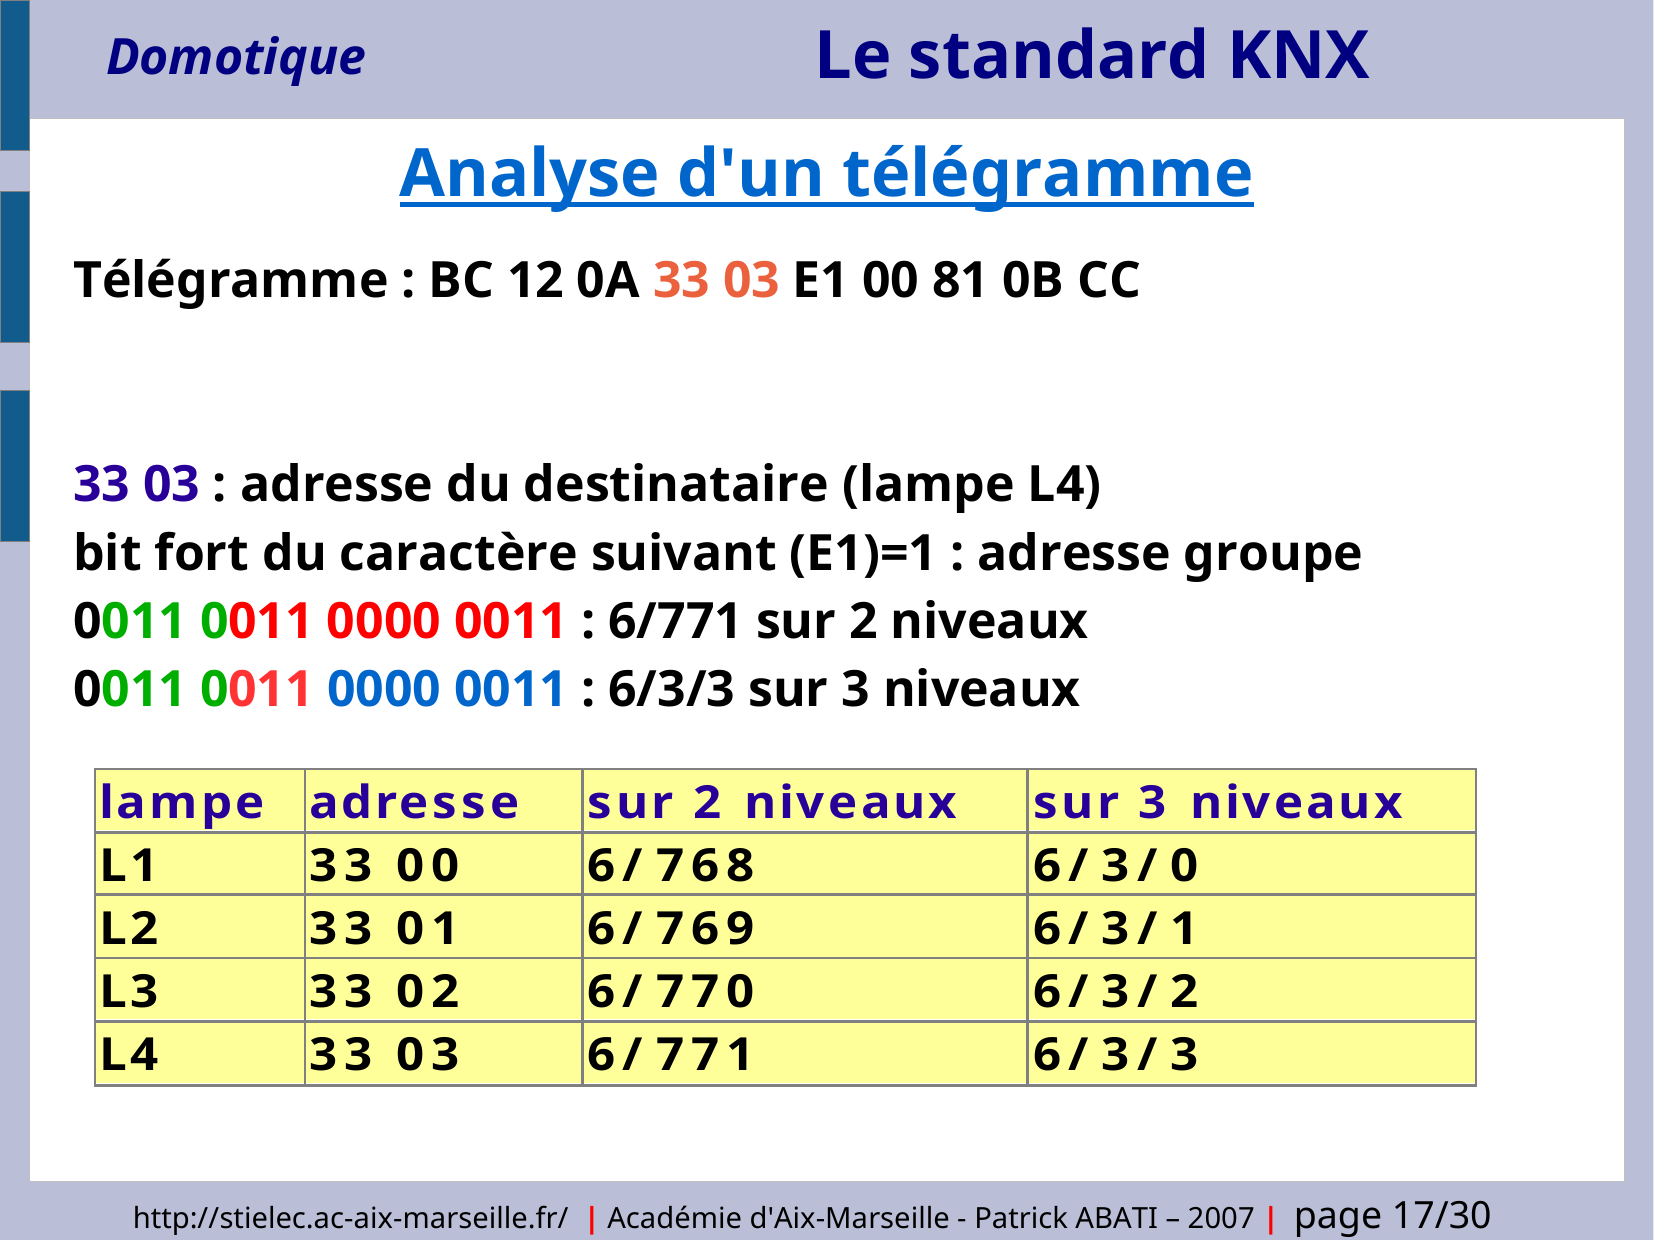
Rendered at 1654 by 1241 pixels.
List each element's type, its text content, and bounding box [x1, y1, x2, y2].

text_box Télégramme : BC 12 0A 33 03 E1 00 81 0B CC 33 03 : adresse du destinataire (lampe L4) bit fort du caractère suivant (E1)=1 : adresse groupe 0011 0011 0000 0011 : 6/771 sur 2 niveaux 0011 0011 0000 0011 : 6/3/3 sur 3 niveaux [58, 236, 1595, 674]
text_box Analyse d'un télégramme [29, 118, 1625, 214]
chart [88, 767, 1549, 1099]
